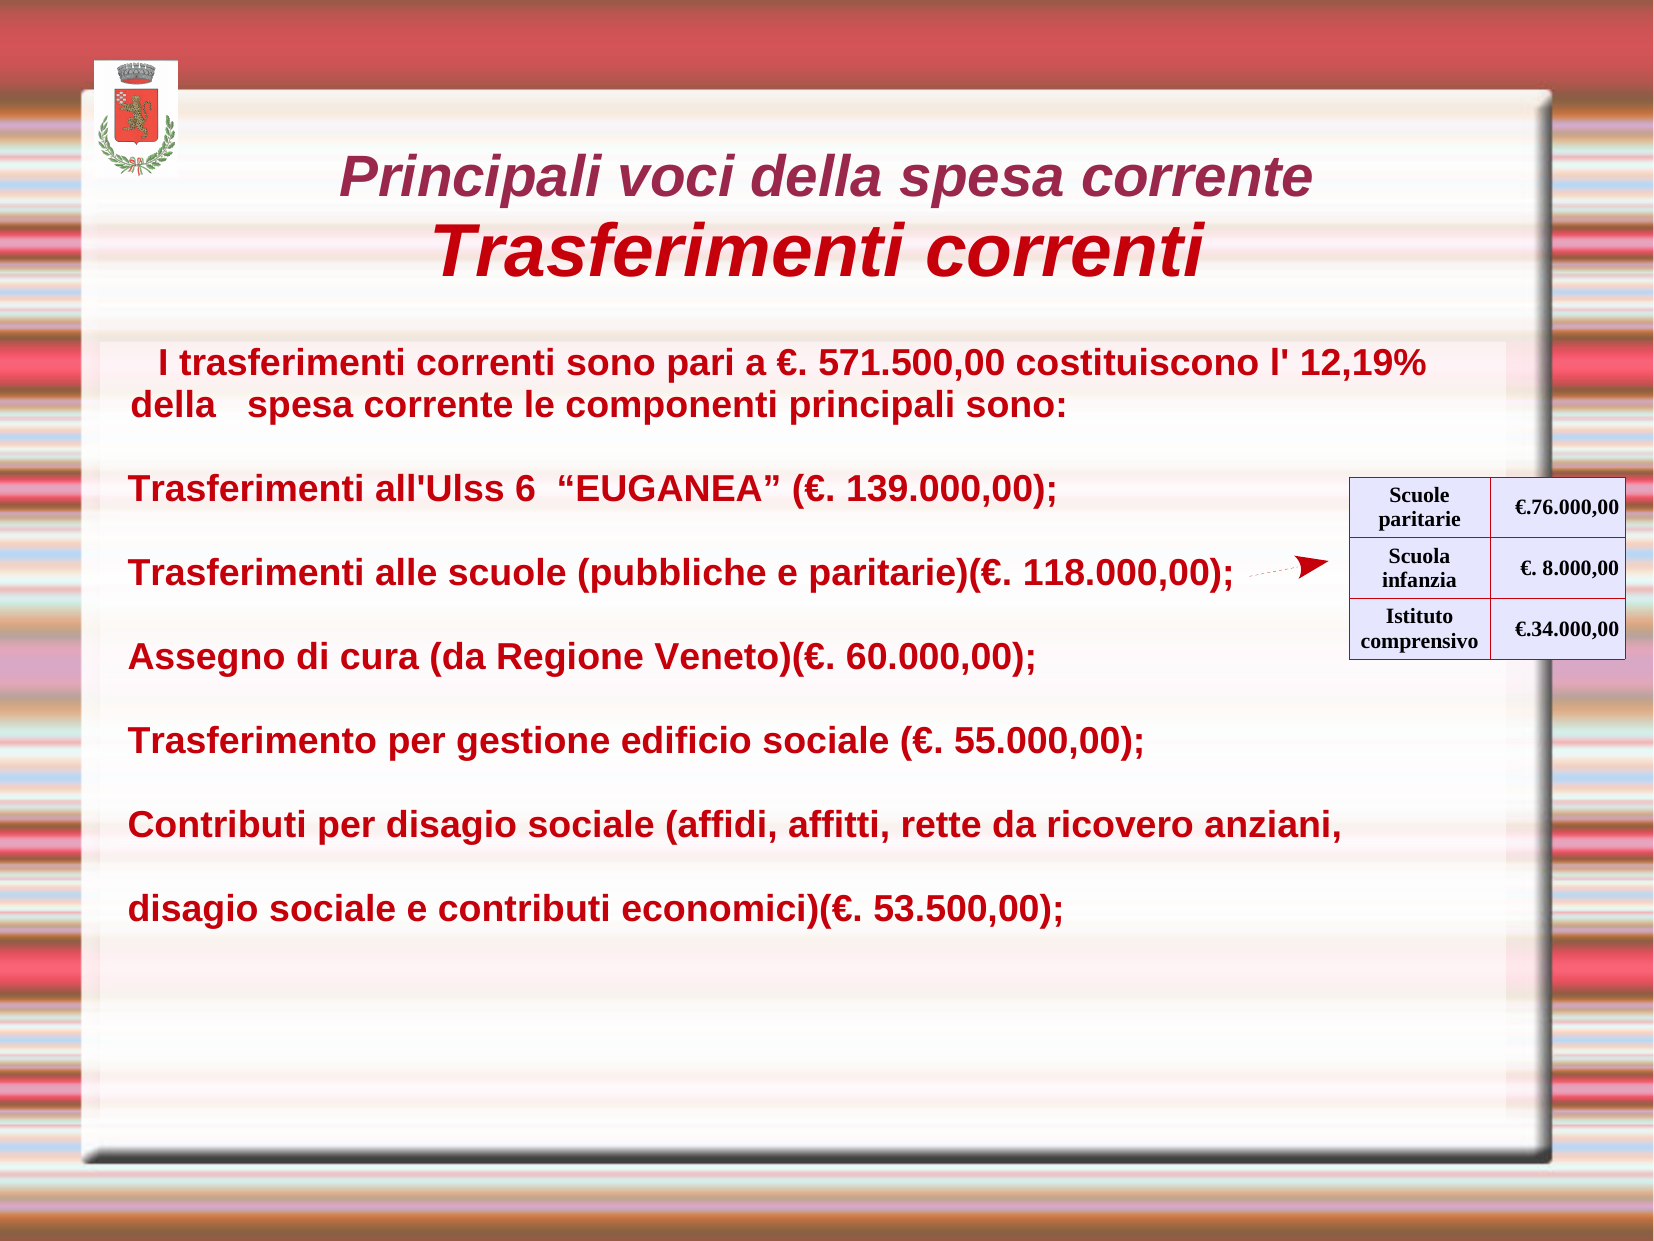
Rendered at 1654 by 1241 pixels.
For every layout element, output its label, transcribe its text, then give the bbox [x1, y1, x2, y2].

table_cell €.34.000,00 [1491, 599, 1625, 659]
table_cell Scuola infanzia [1350, 538, 1490, 598]
table_cell €. 8.000,00 [1491, 538, 1625, 598]
table_header €.76.000,00 [1491, 478, 1625, 537]
picture [0, 0, 1654, 1241]
table_cell Istituto comprensivo [1350, 599, 1490, 659]
list I trasferimenti correnti sono pari a €. 571.500,00 costituiscono l' 12,19% della spesa corrente le componenti principali sono: Trasferimenti all'Ulss 6 “EUGANEA” (€. 139.000,00); Trasferimenti alle scuole (pubbliche e paritarie)(€. 118.000,00); Assegno di cura (da Regione Veneto)(€. 60.000,00); Trasferimento per gestione edificio sociale (€. 55.000,00); Contributi per disagio sociale (affidi, affitti, rette da ricovero anziani, disagio sociale e contributi economici)(€. 53.500,00); [99, 341, 1506, 1123]
table_header Scuole paritarie [1350, 478, 1490, 537]
title Principali voci della spesa corrente Trasferimenti correnti [121, 114, 1534, 322]
